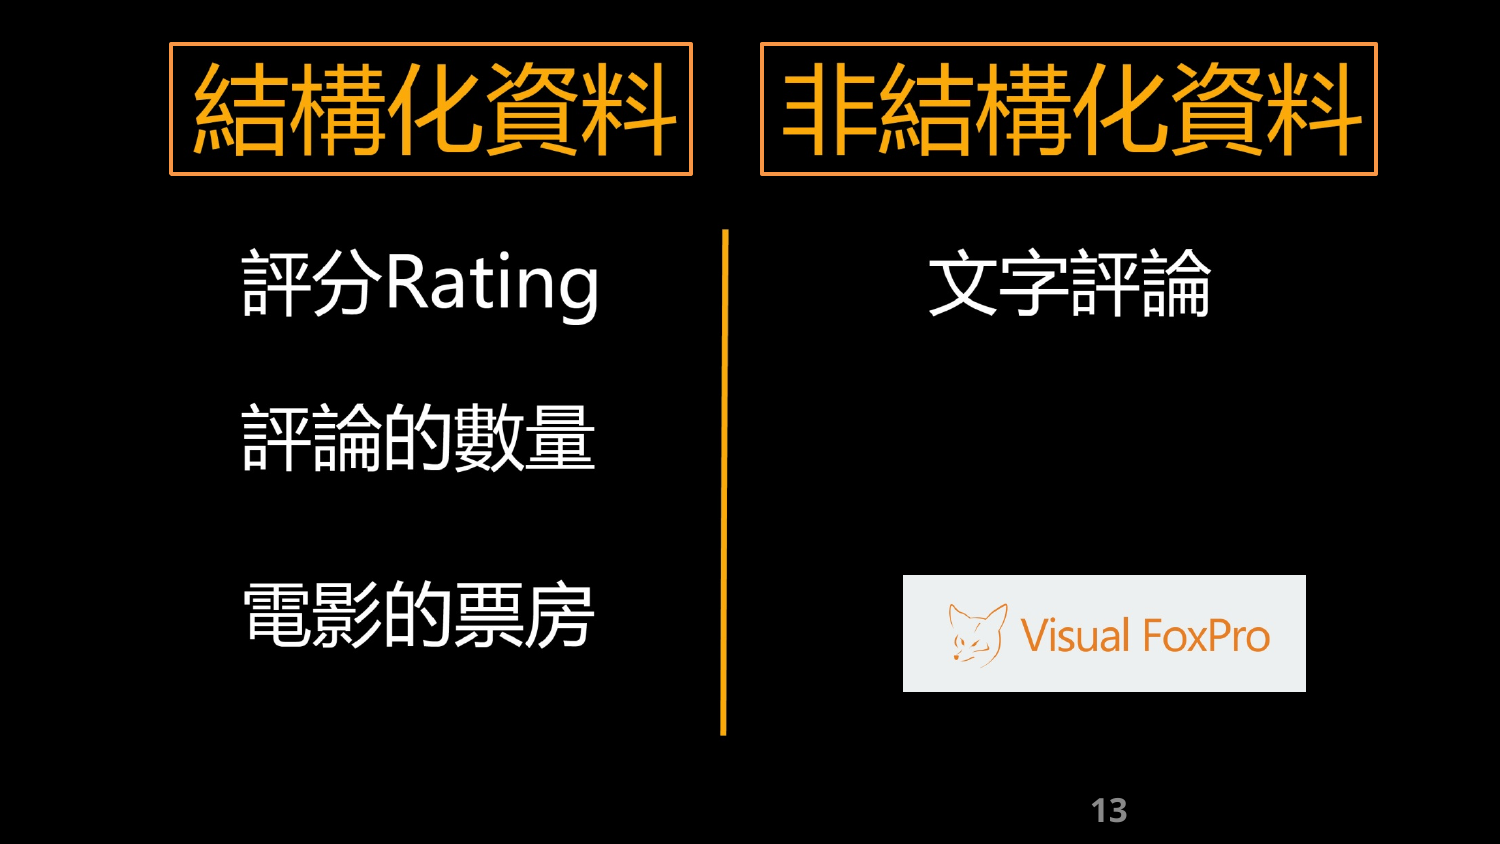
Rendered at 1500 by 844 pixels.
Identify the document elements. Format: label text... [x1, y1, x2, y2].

text_box 13 [1074, 782, 1426, 827]
picture [107, 0, 1396, 844]
